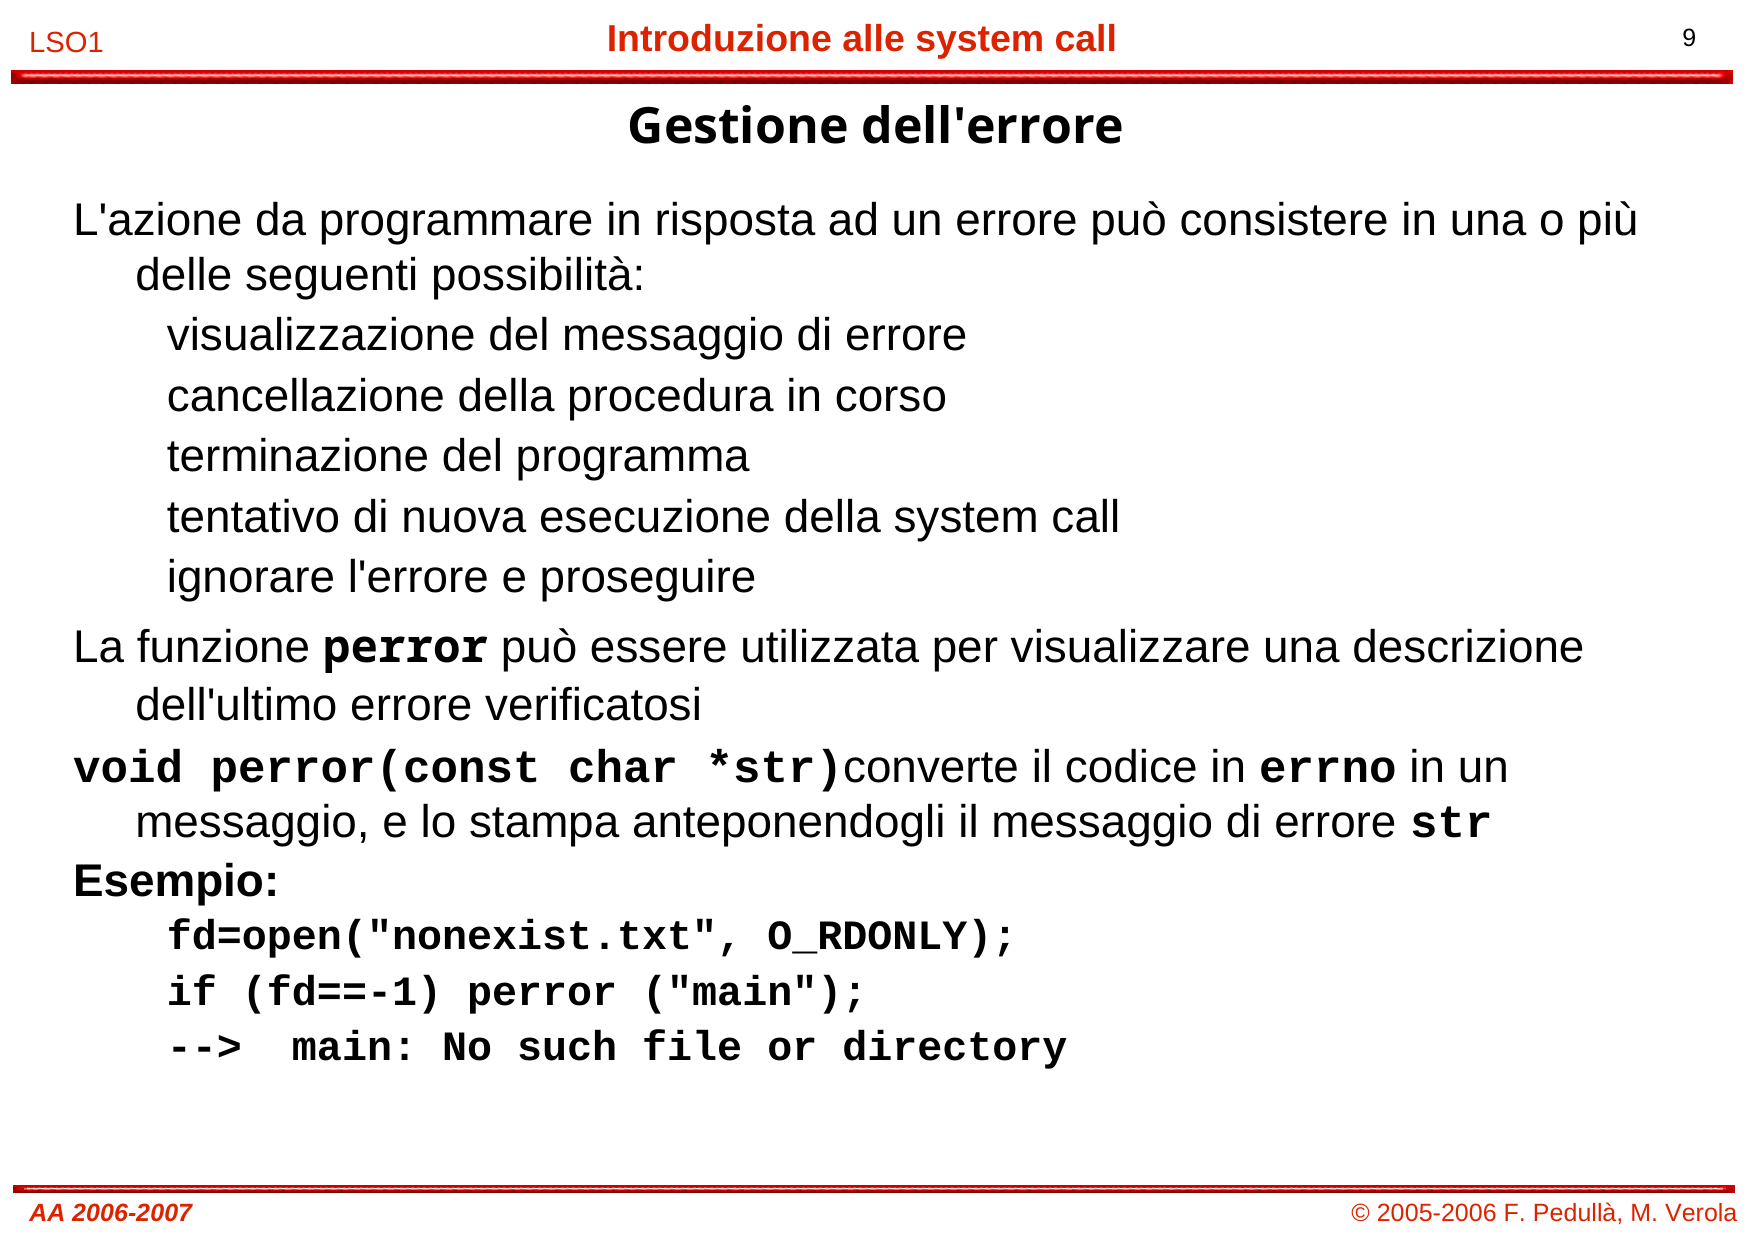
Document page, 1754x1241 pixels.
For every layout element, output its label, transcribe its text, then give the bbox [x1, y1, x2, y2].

picture [13, 1185, 1735, 1193]
list L'azione da programmare in risposta ad un errore può consistere in una o più delle seguenti possibilità: visualizzazione del messaggio di errore cancellazione della procedura in corso terminazione del programma tentativo di nuova esecuzione della system call ignorare l'errore e proseguire La funzione perror può essere utilizzata per visualizzare una descrizione dell'ultimo errore verificatosi void perror(const char *str)converte il codice in errno in un messaggio, e lo stampa anteponendogli il messaggio di errore str Esempio: fd=open("nonexist.txt", O_RDONLY); if (fd==-1) perror ("main"); --> main: No such file or directory [58, 183, 1675, 1186]
title Gestione dell'errore [590, 78, 1162, 174]
picture [11, 70, 1733, 84]
